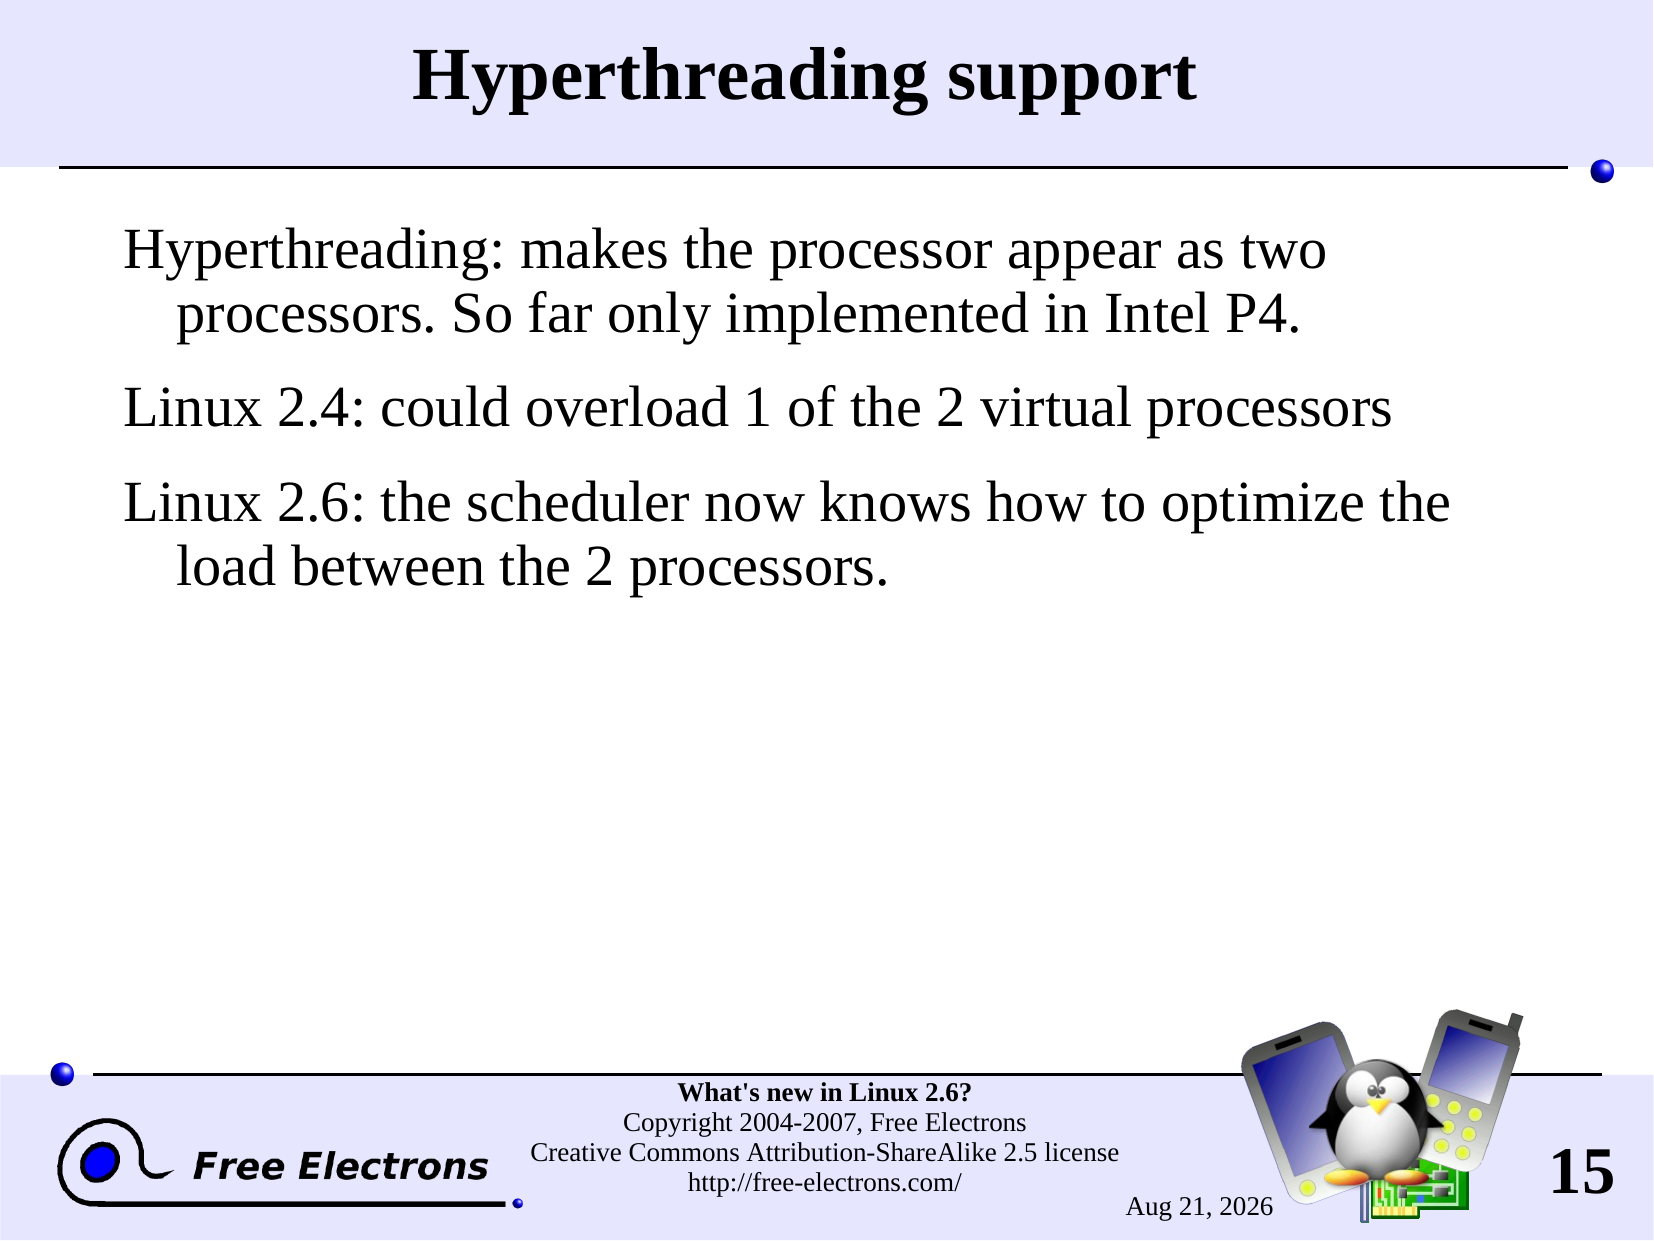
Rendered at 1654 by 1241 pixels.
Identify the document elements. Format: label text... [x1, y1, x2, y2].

title Hyperthreading support [60, 25, 1551, 124]
picture [1231, 1007, 1538, 1241]
picture [50, 1107, 527, 1216]
list Hyperthreading: makes the processor appear as two processors. So far only implemented in Intel P4. Linux 2.4: could overload 1 of the 2 virtual processors Linux 2.6: the scheduler now knows how to optimize the load between the 2 processors. [105, 216, 1518, 1066]
